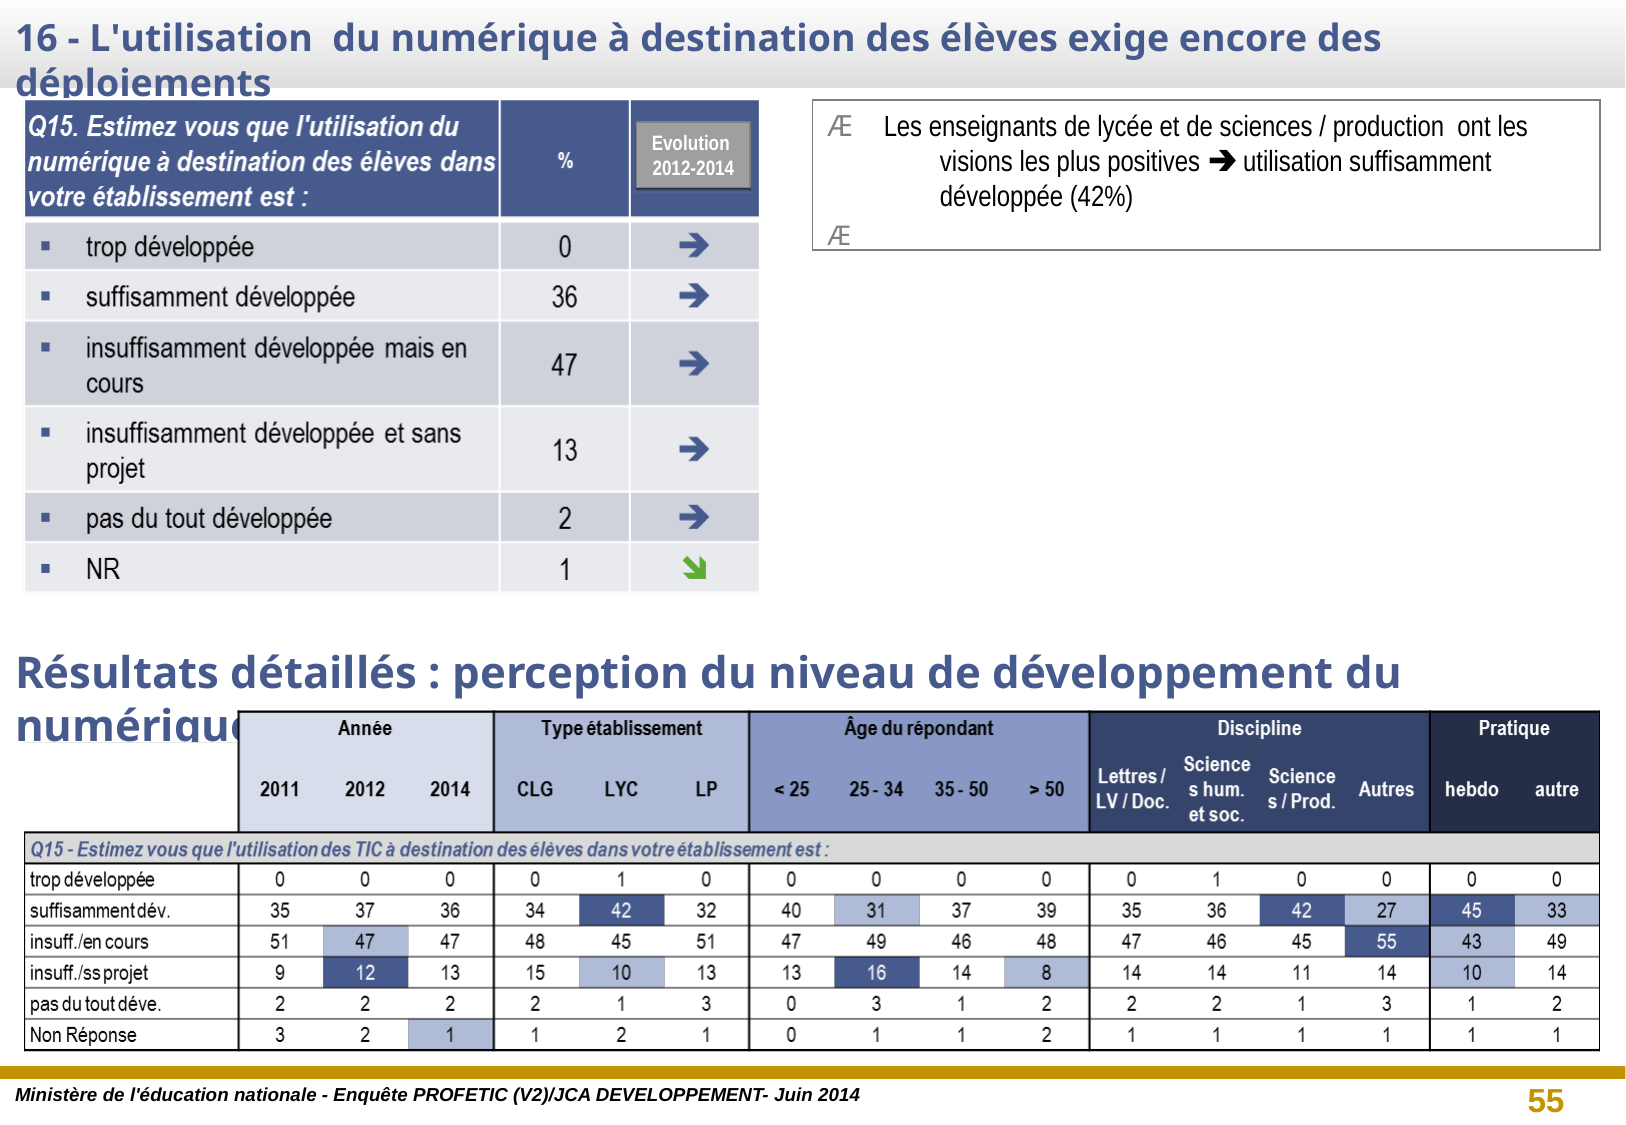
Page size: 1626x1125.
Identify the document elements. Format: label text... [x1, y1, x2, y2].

text_box Evolution 2012-2014 [636, 121, 751, 188]
list Les enseignants de lycée et de sciences / production ont les visions les plus positives  utilisation suffisamment développée (42%) [812, 99, 1600, 250]
title 16 - L'utilisation du numérique à destination des élèves exige encore des déploiements [0, 0, 1625, 88]
text_box Ministère de l'éducation nationale - Enquête PROFETIC (V2)/JCA DEVELOPPEMENT- Juin 2014 [0, 1074, 1501, 1125]
text_box 55 [1512, 1071, 1625, 1125]
picture [9, 98, 760, 608]
text_box Résultats détaillés : perception du niveau de développement du numérique [0, 637, 1576, 706]
picture [24, 709, 1600, 1060]
